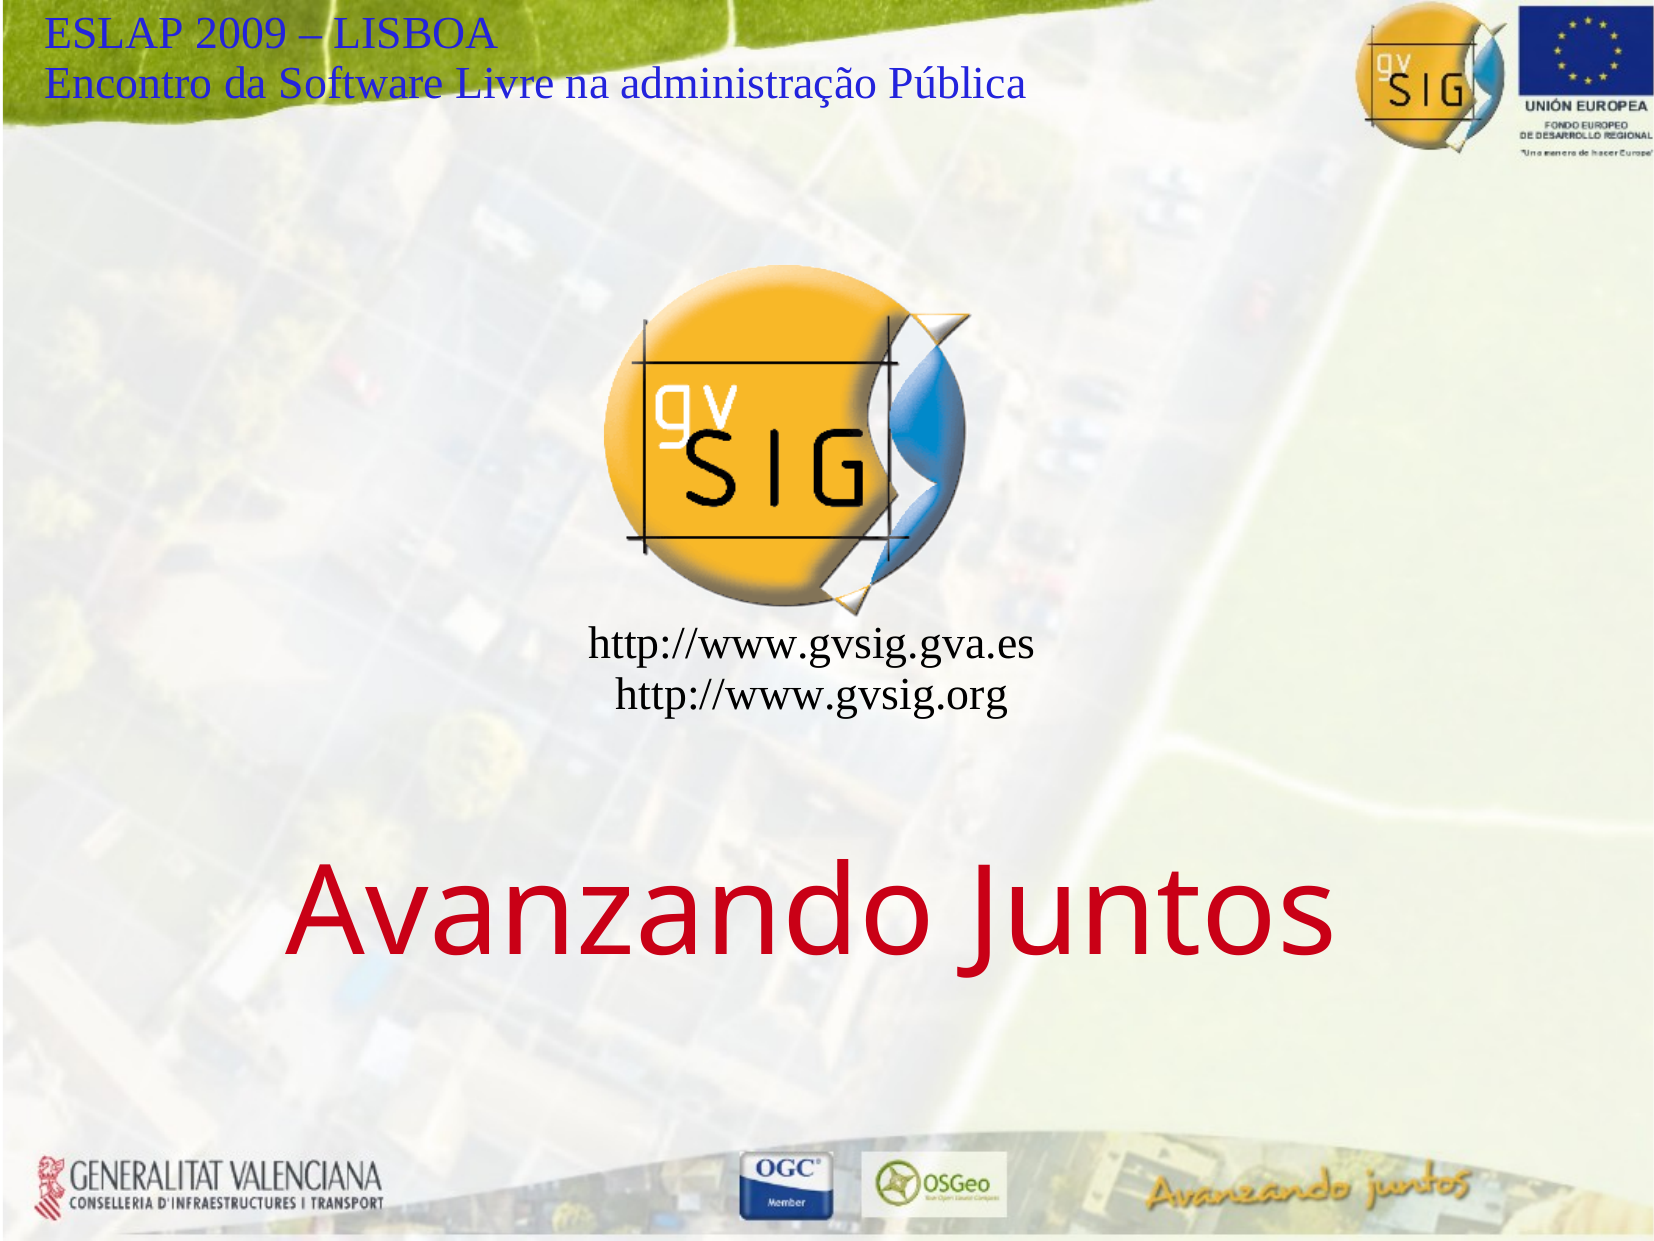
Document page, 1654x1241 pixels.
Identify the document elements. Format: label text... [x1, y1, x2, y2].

picture [2, 0, 1654, 1241]
text_box http://www.gvsig.gva.es http://www.gvsig.org Avanzando Juntos [59, 295, 1565, 1096]
